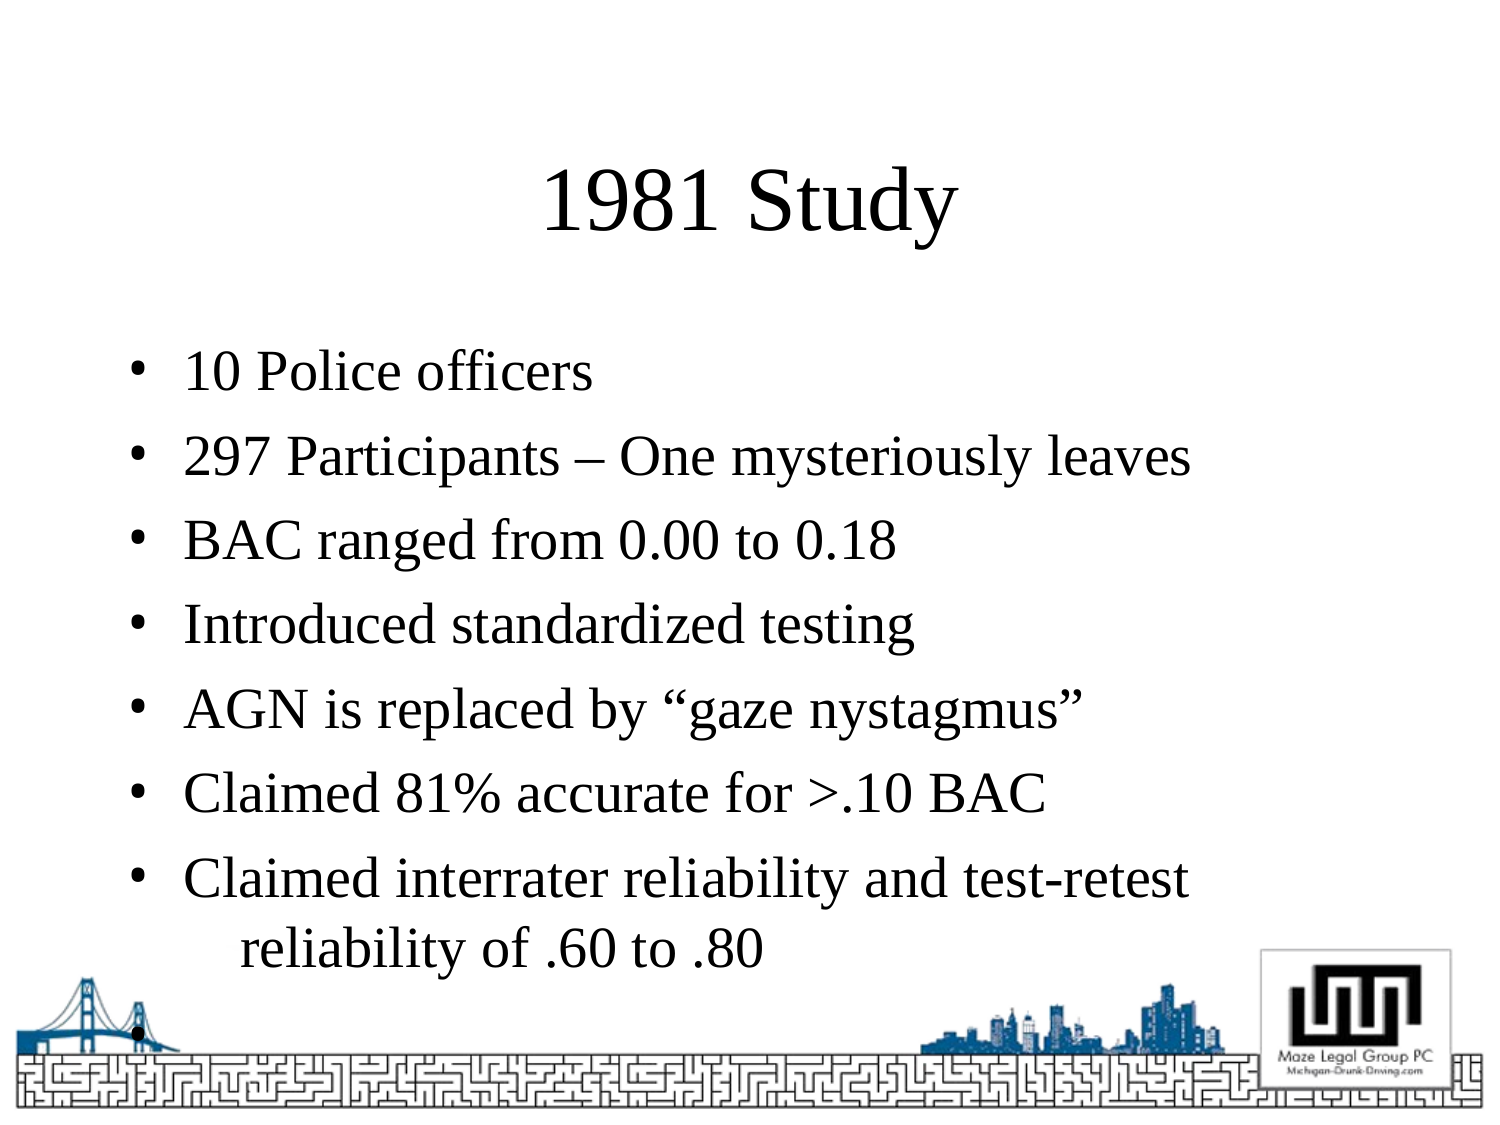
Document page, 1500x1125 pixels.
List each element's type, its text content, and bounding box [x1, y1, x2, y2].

list 10 Police officers 297 Participants – One mysteriously leaves BAC ranged from 0.00 to 0.18 Introduced standardized testing AGN is replaced by “gaze nystagmus” Claimed 81% accurate for >.10 BAC Claimed interrater reliability and test-retest reliability of .60 to .80 [112, 324, 1388, 1000]
title 1981 Study [112, 99, 1388, 288]
